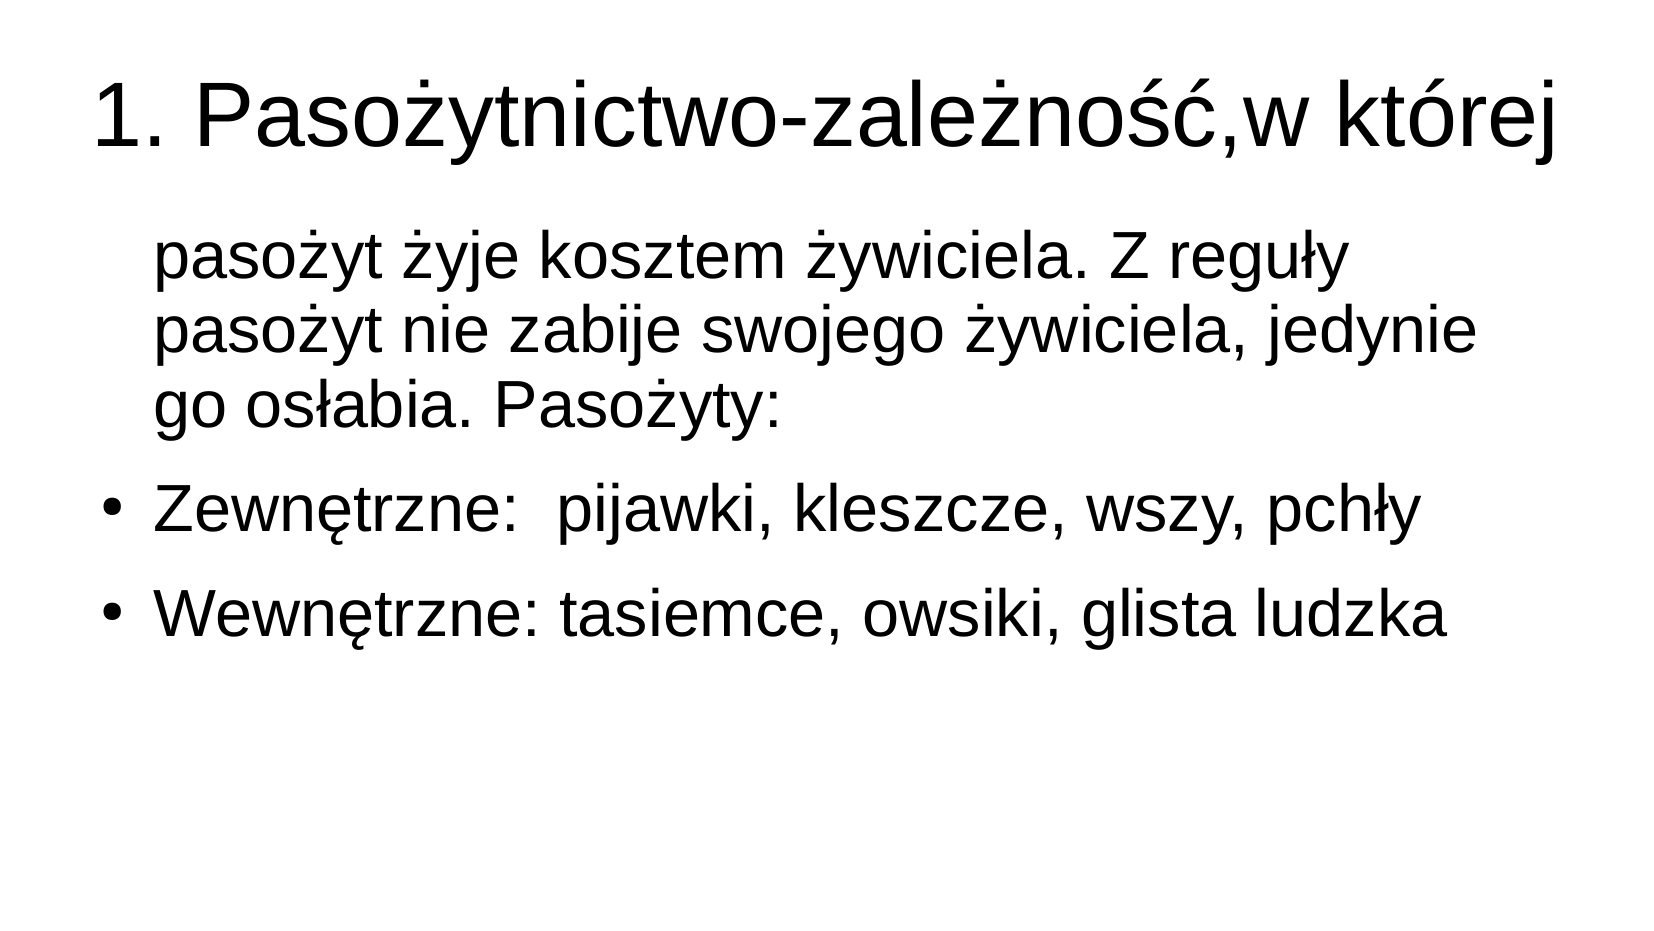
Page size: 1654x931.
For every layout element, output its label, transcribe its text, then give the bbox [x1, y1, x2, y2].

title 1. Pasożytnictwo-zależność,w której [82, 37, 1571, 193]
list pasożyt żyje kosztem żywiciela. Z reguły pasożyt nie zabije swojego żywiciela, jedynie go osłabia. Pasożyty: Zewnętrzne: pijawki, kleszcze, wszy, pchły Wewnętrzne: tasiemce, owsiki, glista ludzka [82, 217, 1571, 758]
